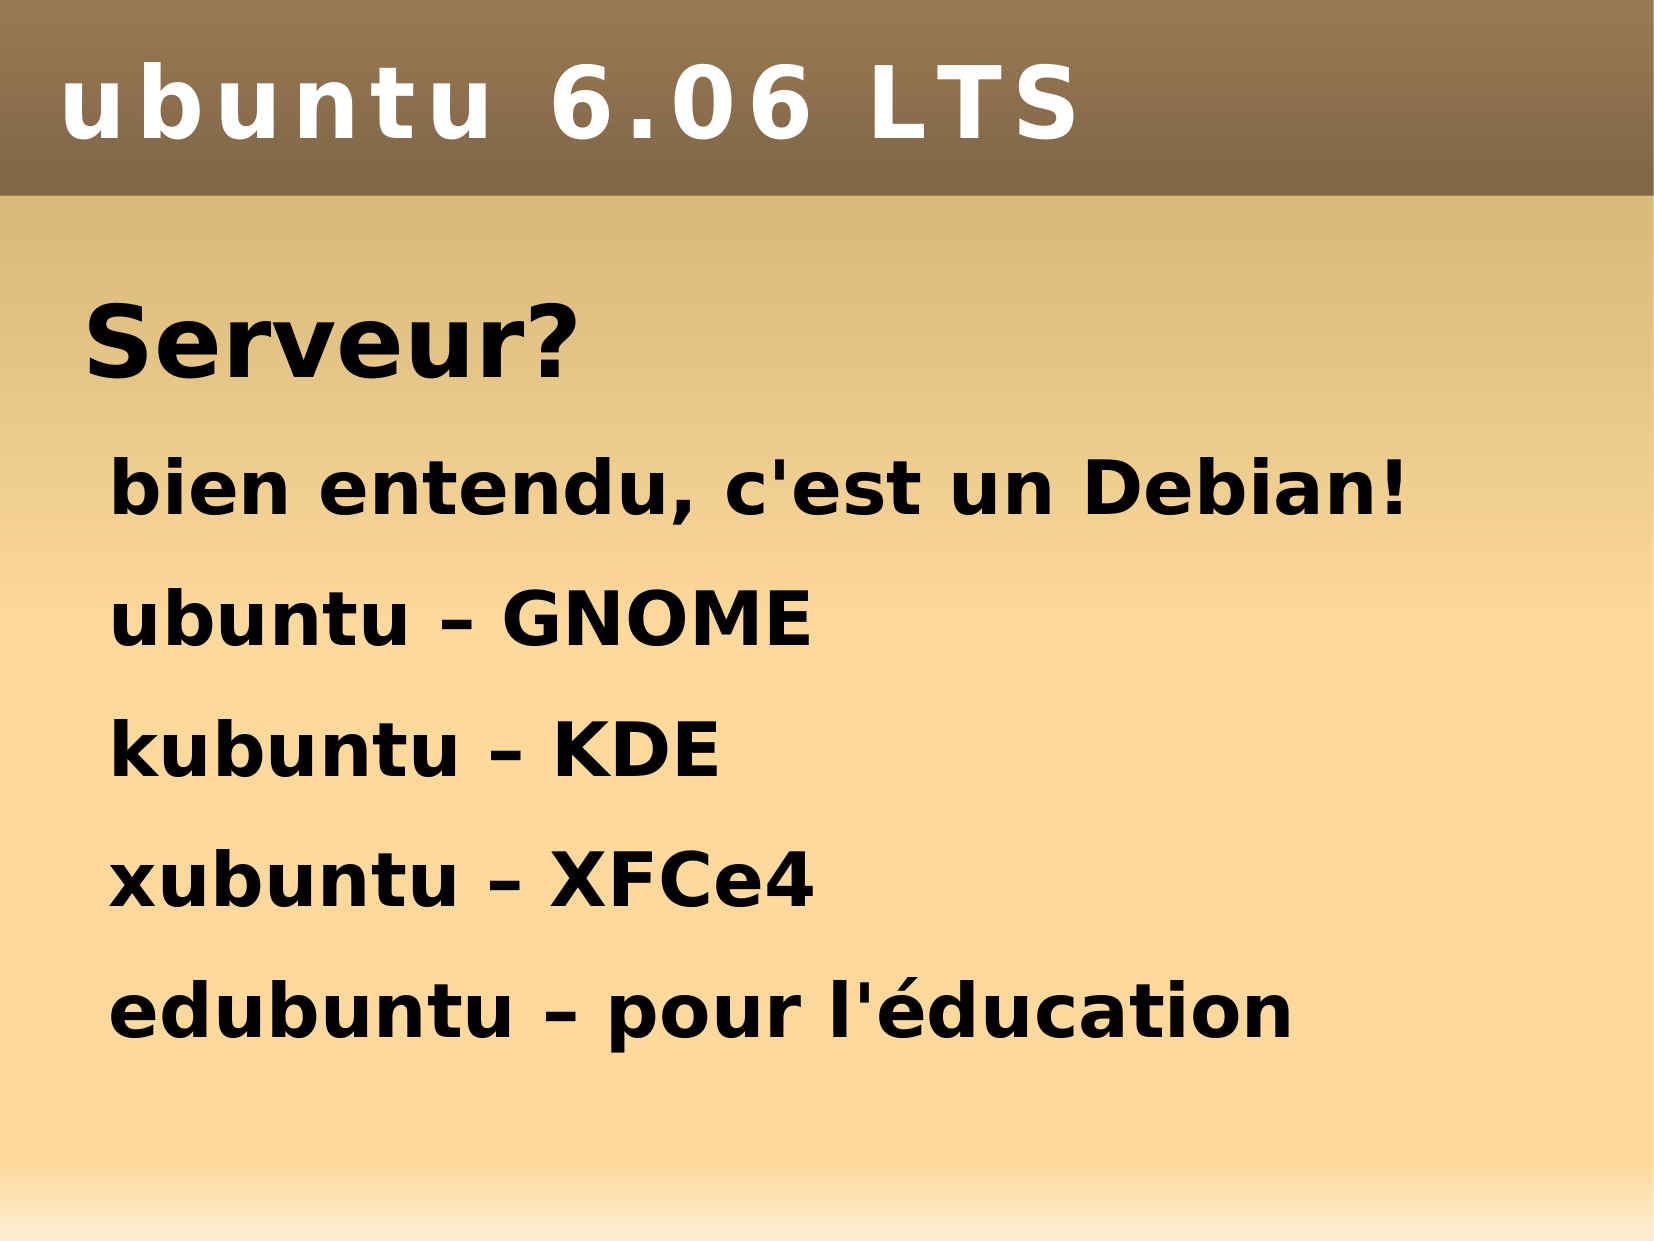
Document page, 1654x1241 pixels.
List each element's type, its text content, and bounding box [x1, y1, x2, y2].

picture [0, 0, 1654, 1241]
subtitle Serveur? bien entendu, c'est un Debian! ubuntu – GNOME kubuntu – KDE xubuntu – XFCe4 edubuntu – pour l'éducation [82, 255, 1571, 1144]
title ubuntu 6.06 LTS [59, 29, 1595, 178]
